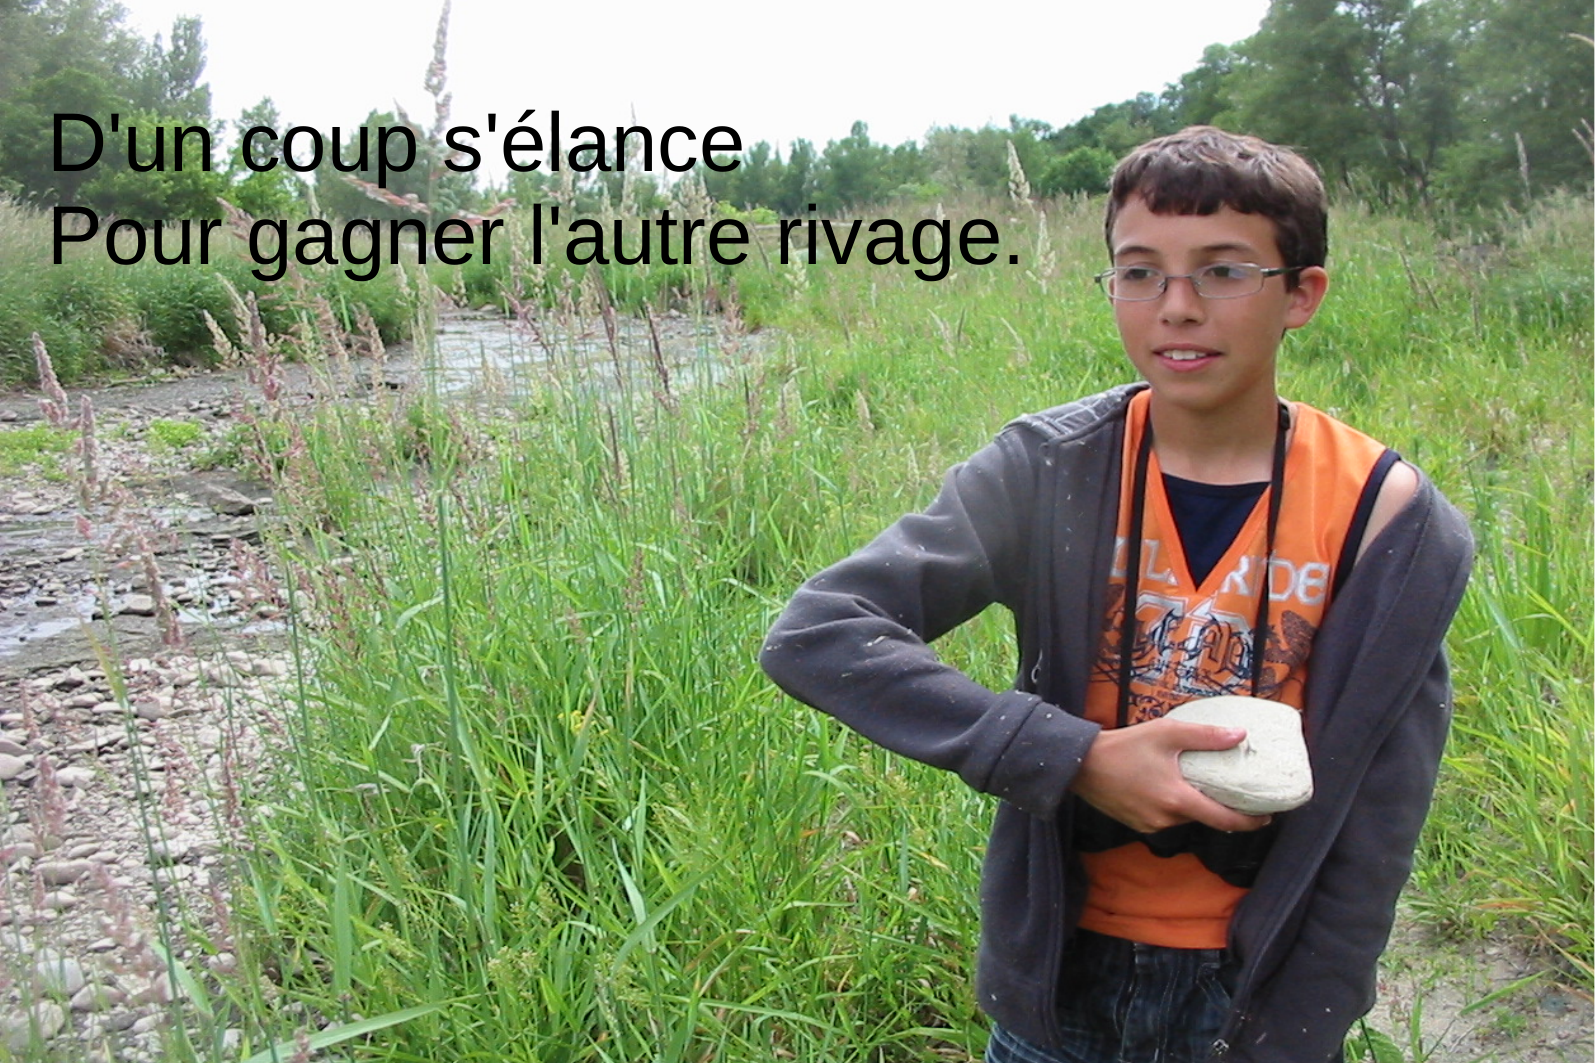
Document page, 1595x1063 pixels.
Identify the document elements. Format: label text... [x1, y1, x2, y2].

text_box D'un coup s'élance Pour gagner l'autre rivage. [32, 88, 1182, 290]
picture [0, 0, 1595, 1063]
